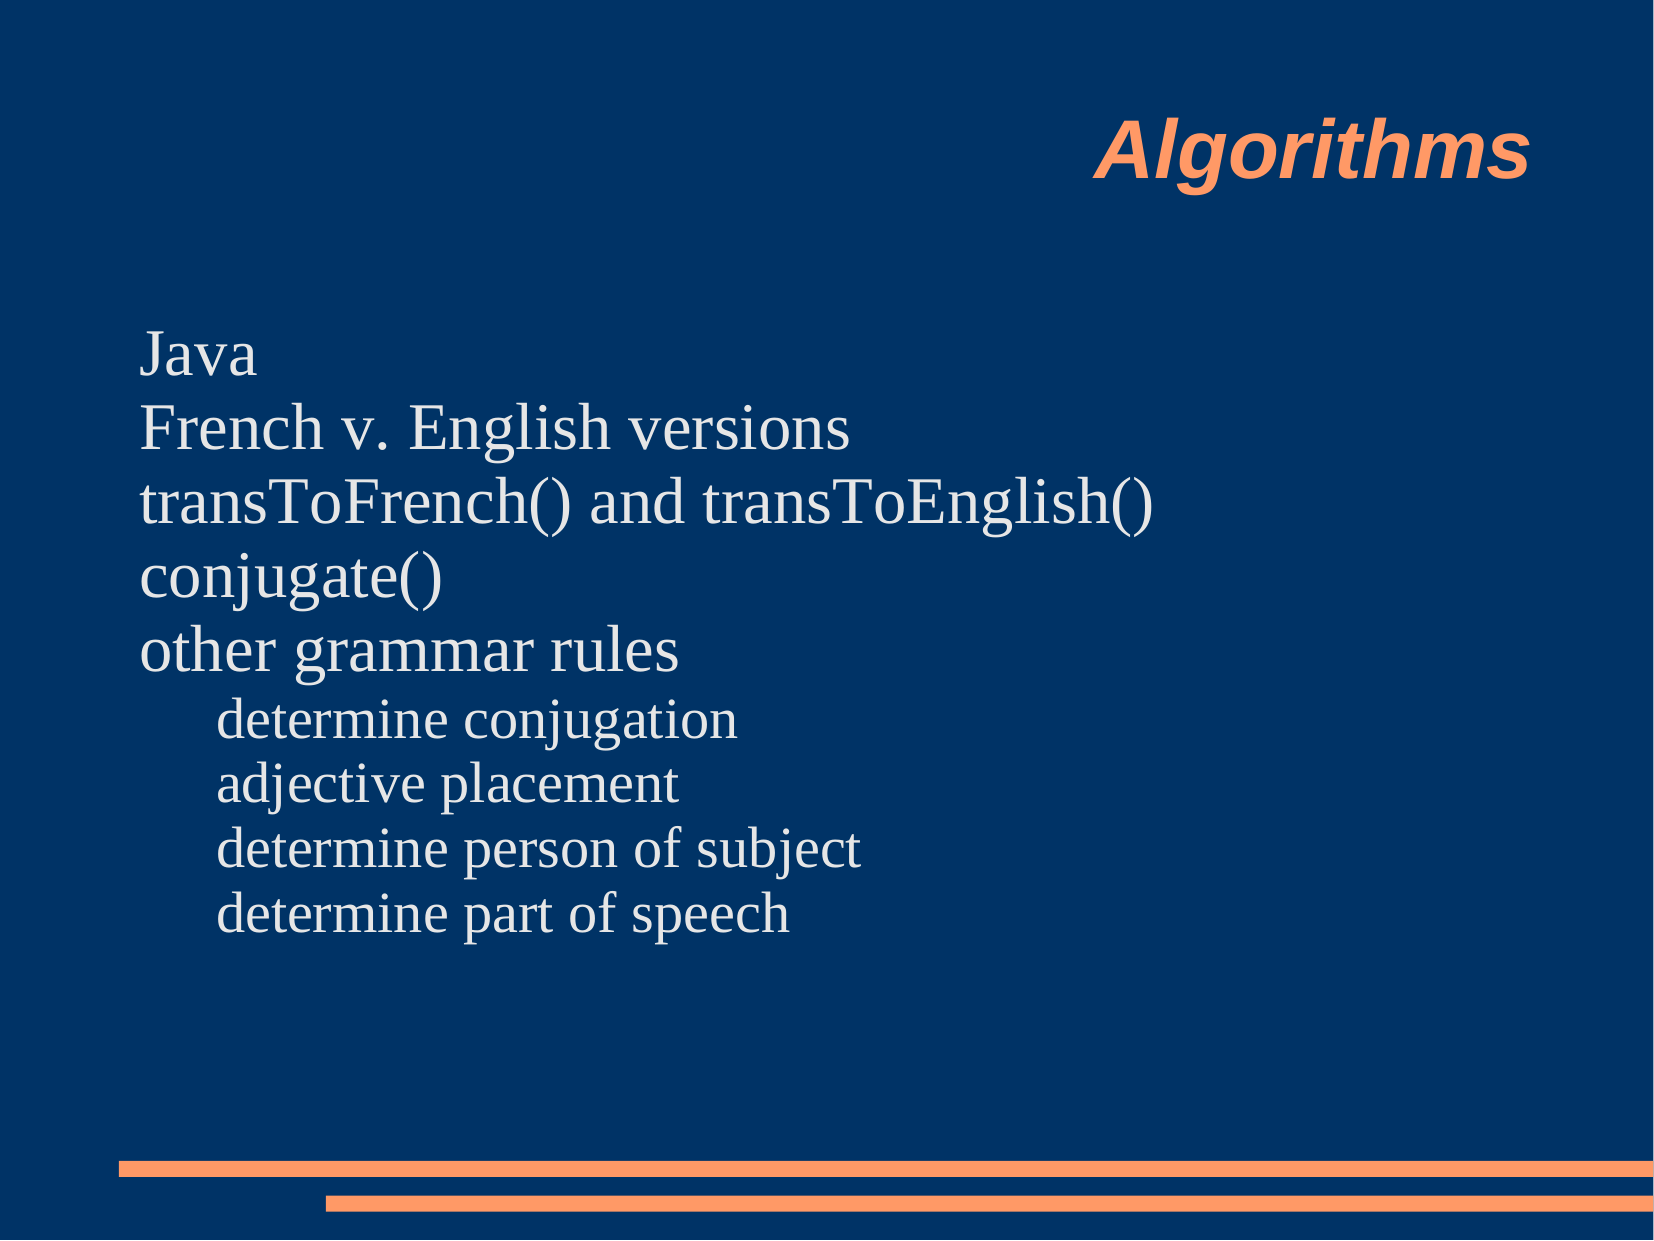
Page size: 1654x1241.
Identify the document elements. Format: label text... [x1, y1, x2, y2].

title Algorithms [121, 46, 1534, 254]
list Java French v. English versions transToFrench() and transToEnglish() conjugate() other grammar rules determine conjugation adjective placement determine person of subject determine part of speech [121, 316, 1561, 1007]
